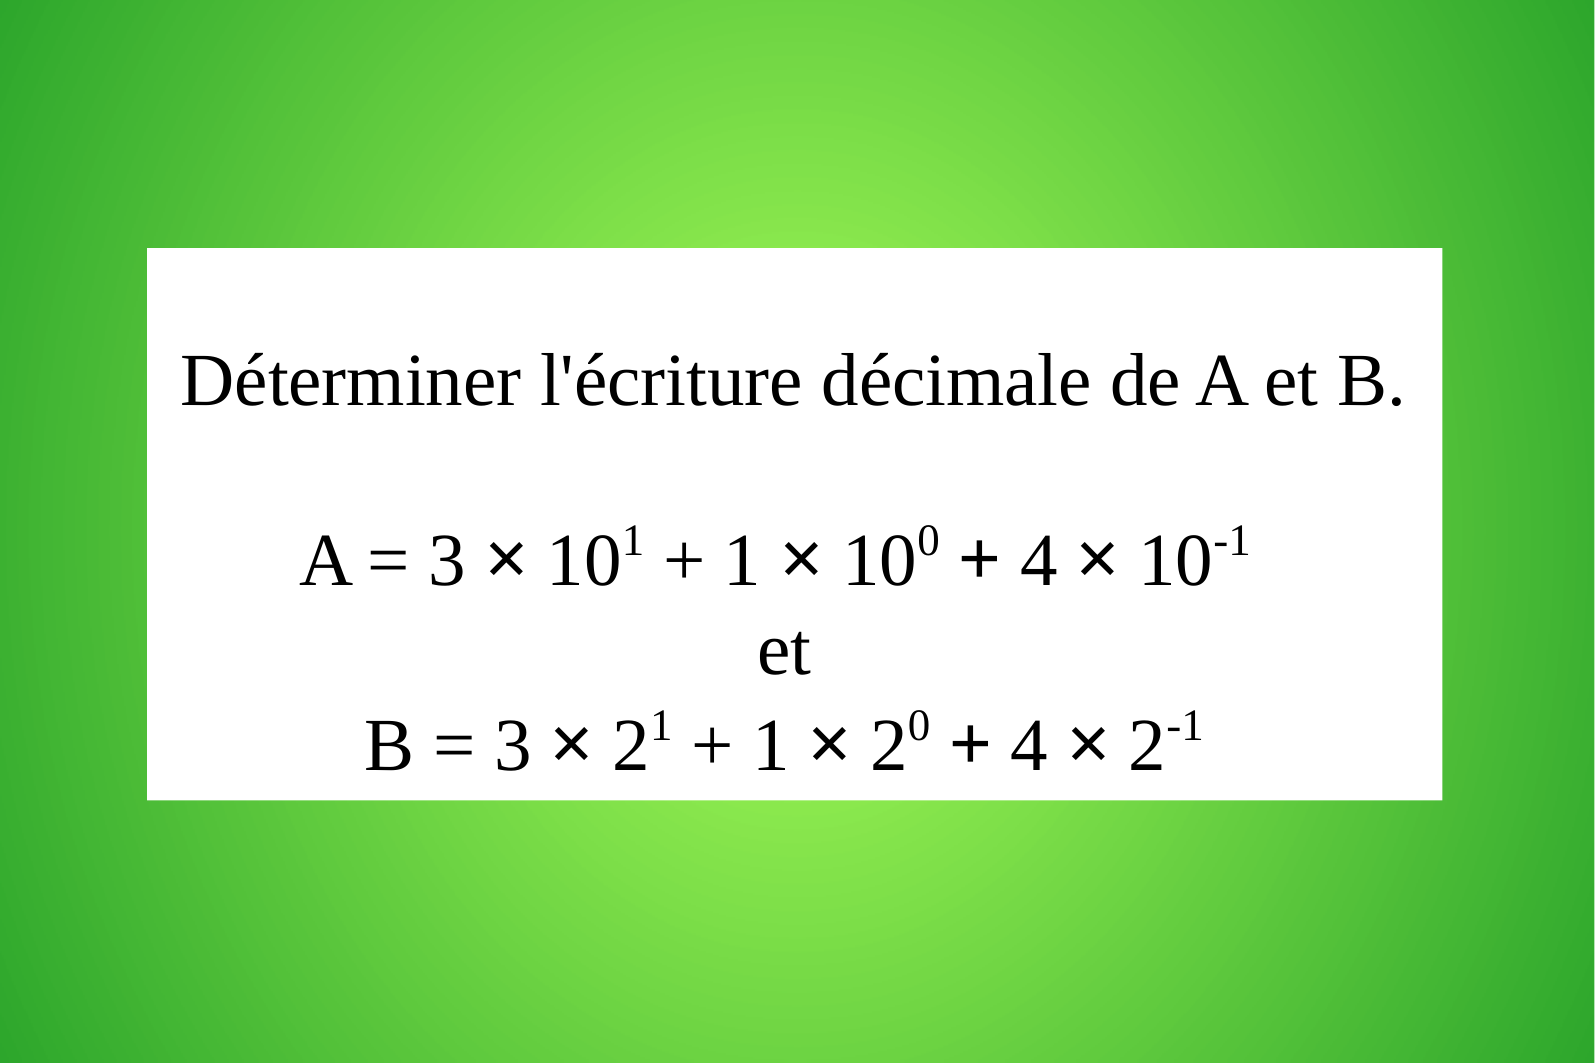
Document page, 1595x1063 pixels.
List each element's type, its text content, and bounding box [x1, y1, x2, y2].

picture [0, 0, 1595, 1063]
text_box Déterminer l'écriture décimale de A et B. A = 3 × 101 + 1 × 100 + 4 × 10-1 et B = 3 × 21 + 1 × 20 + 4 × 2-1 [147, 248, 1443, 796]
